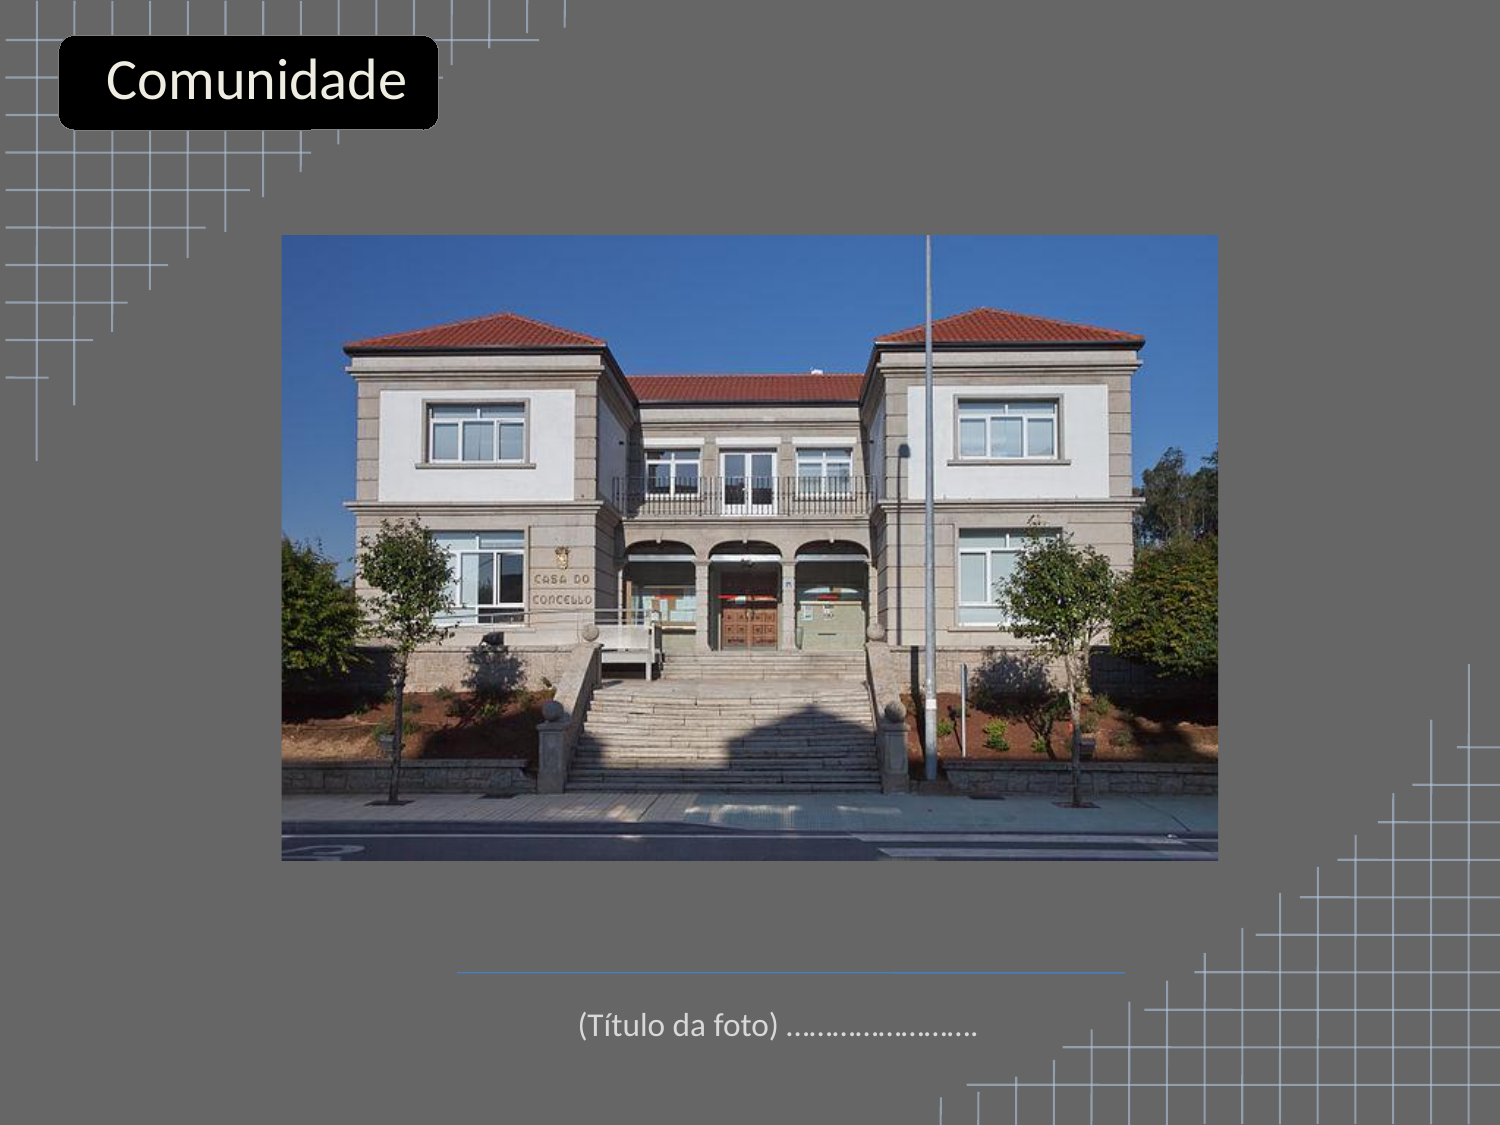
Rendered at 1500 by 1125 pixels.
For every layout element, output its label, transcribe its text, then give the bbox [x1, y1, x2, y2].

text_box [58, 35, 429, 131]
text_box (Título da foto) ……………………. [562, 996, 996, 1052]
text_box [281, 235, 1219, 861]
title Comunidade [75, 23, 439, 129]
